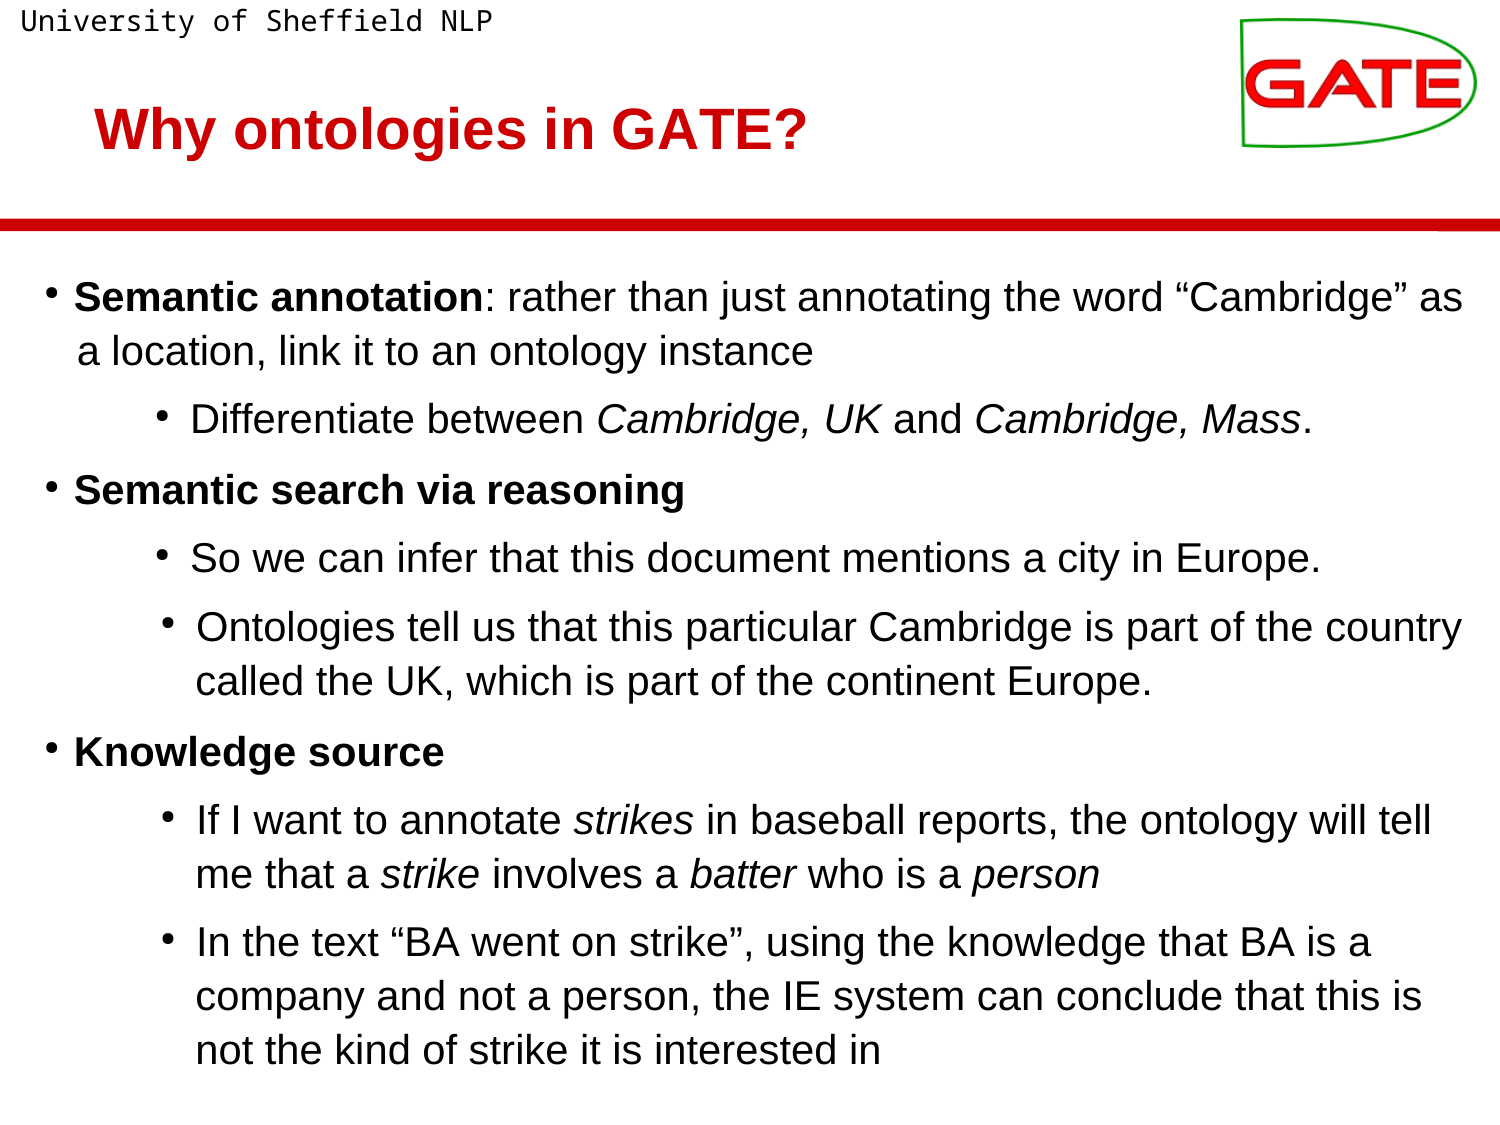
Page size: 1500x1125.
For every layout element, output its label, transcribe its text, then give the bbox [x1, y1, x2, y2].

picture [1240, 18, 1477, 148]
title Why ontologies in GATE? [79, 47, 1216, 212]
list Semantic annotation: rather than just annotating the word “Cambridge” as a location, link it to an ontology instance Differentiate between Cambridge, UK and Cambridge, Mass. Semantic search via reasoning So we can infer that this document mentions a city in Europe. Ontologies tell us that this particular Cambridge is part of the country called the UK, which is part of the continent Europe. Knowledge source If I want to annotate strikes in baseball reports, the ontology will tell me that a strike involves a batter who is a person In the text “BA went on strike”, using the knowledge that BA is a company and not a person, the IE system can conclude that this is not the kind of strike it is interested in [29, 257, 1500, 1125]
